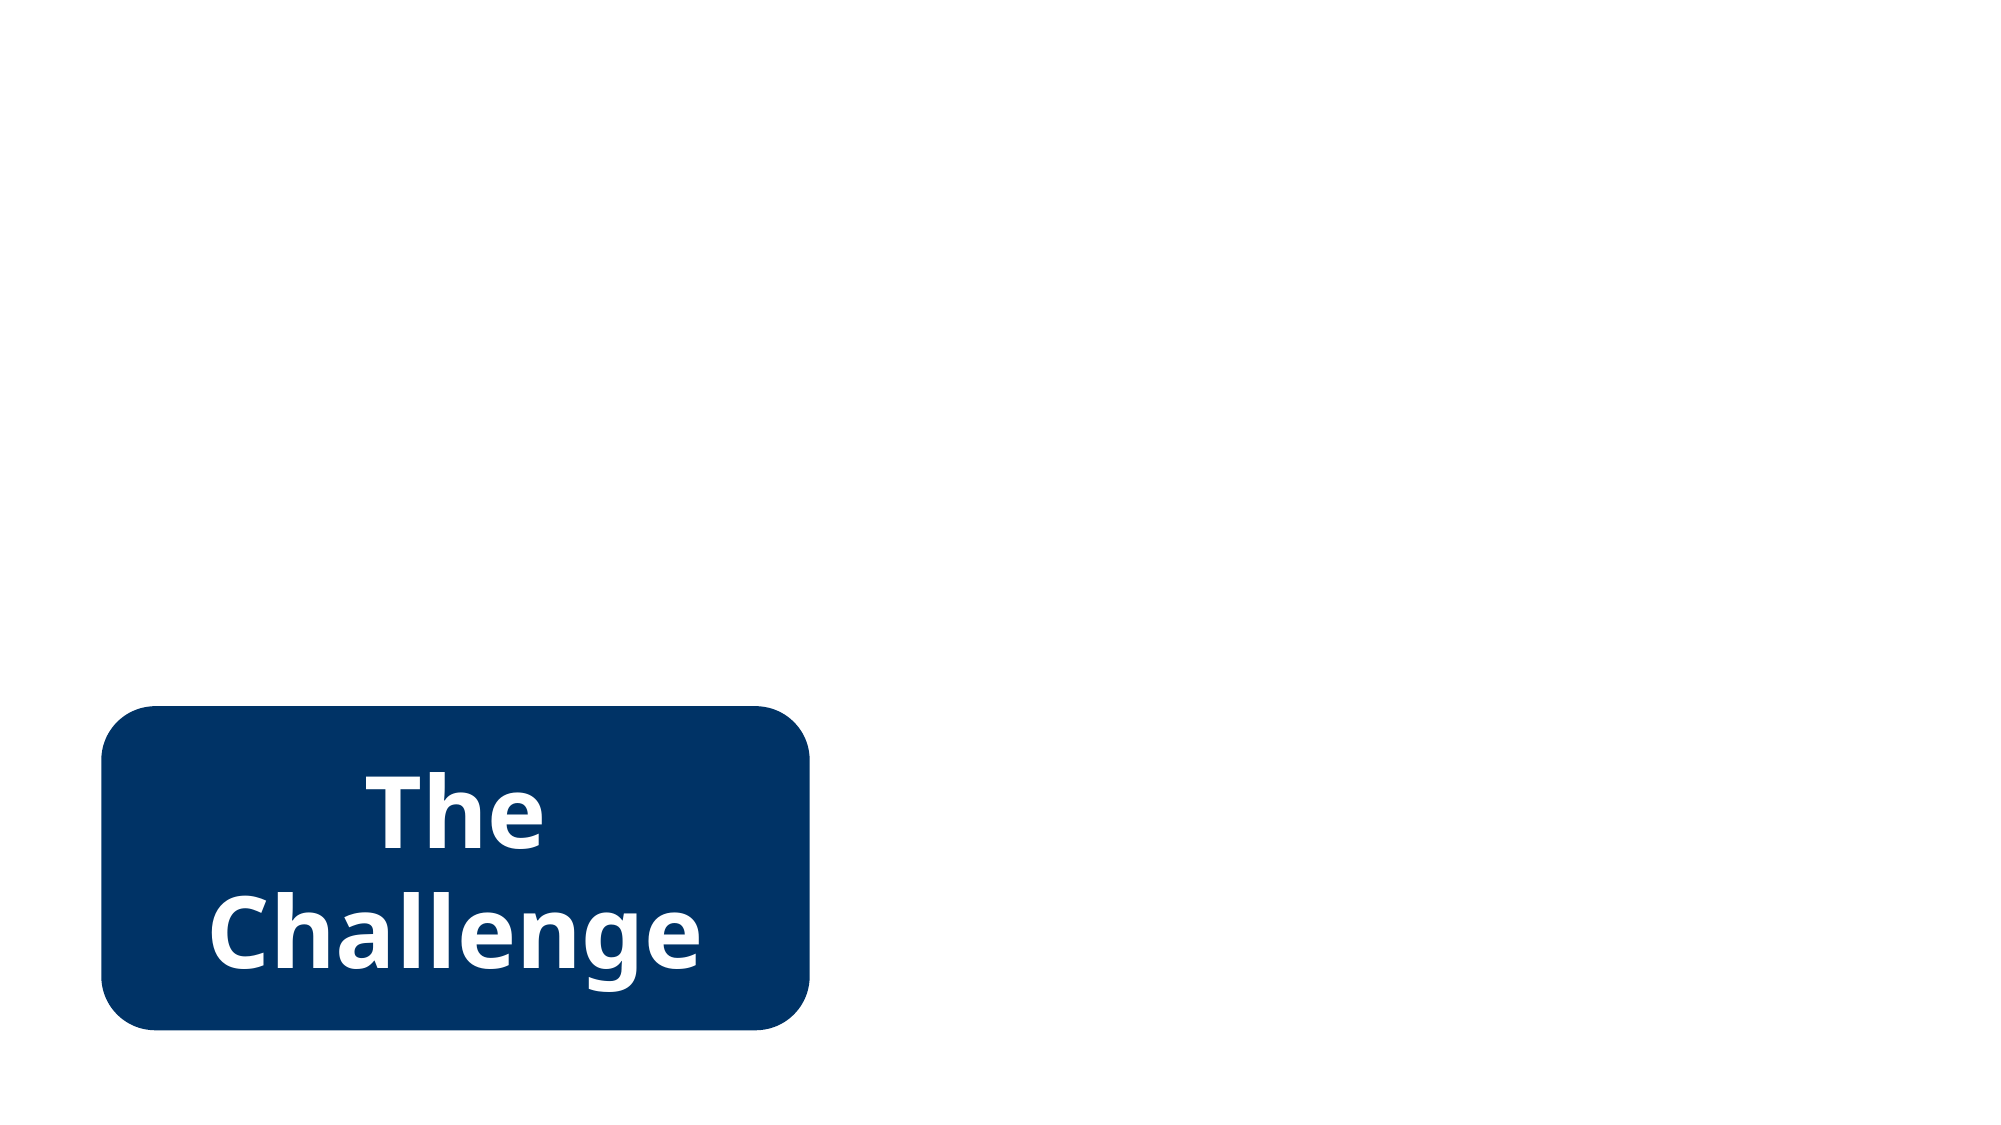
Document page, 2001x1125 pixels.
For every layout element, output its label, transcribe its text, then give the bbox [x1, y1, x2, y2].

text_box The Challenge [101, 706, 810, 1031]
